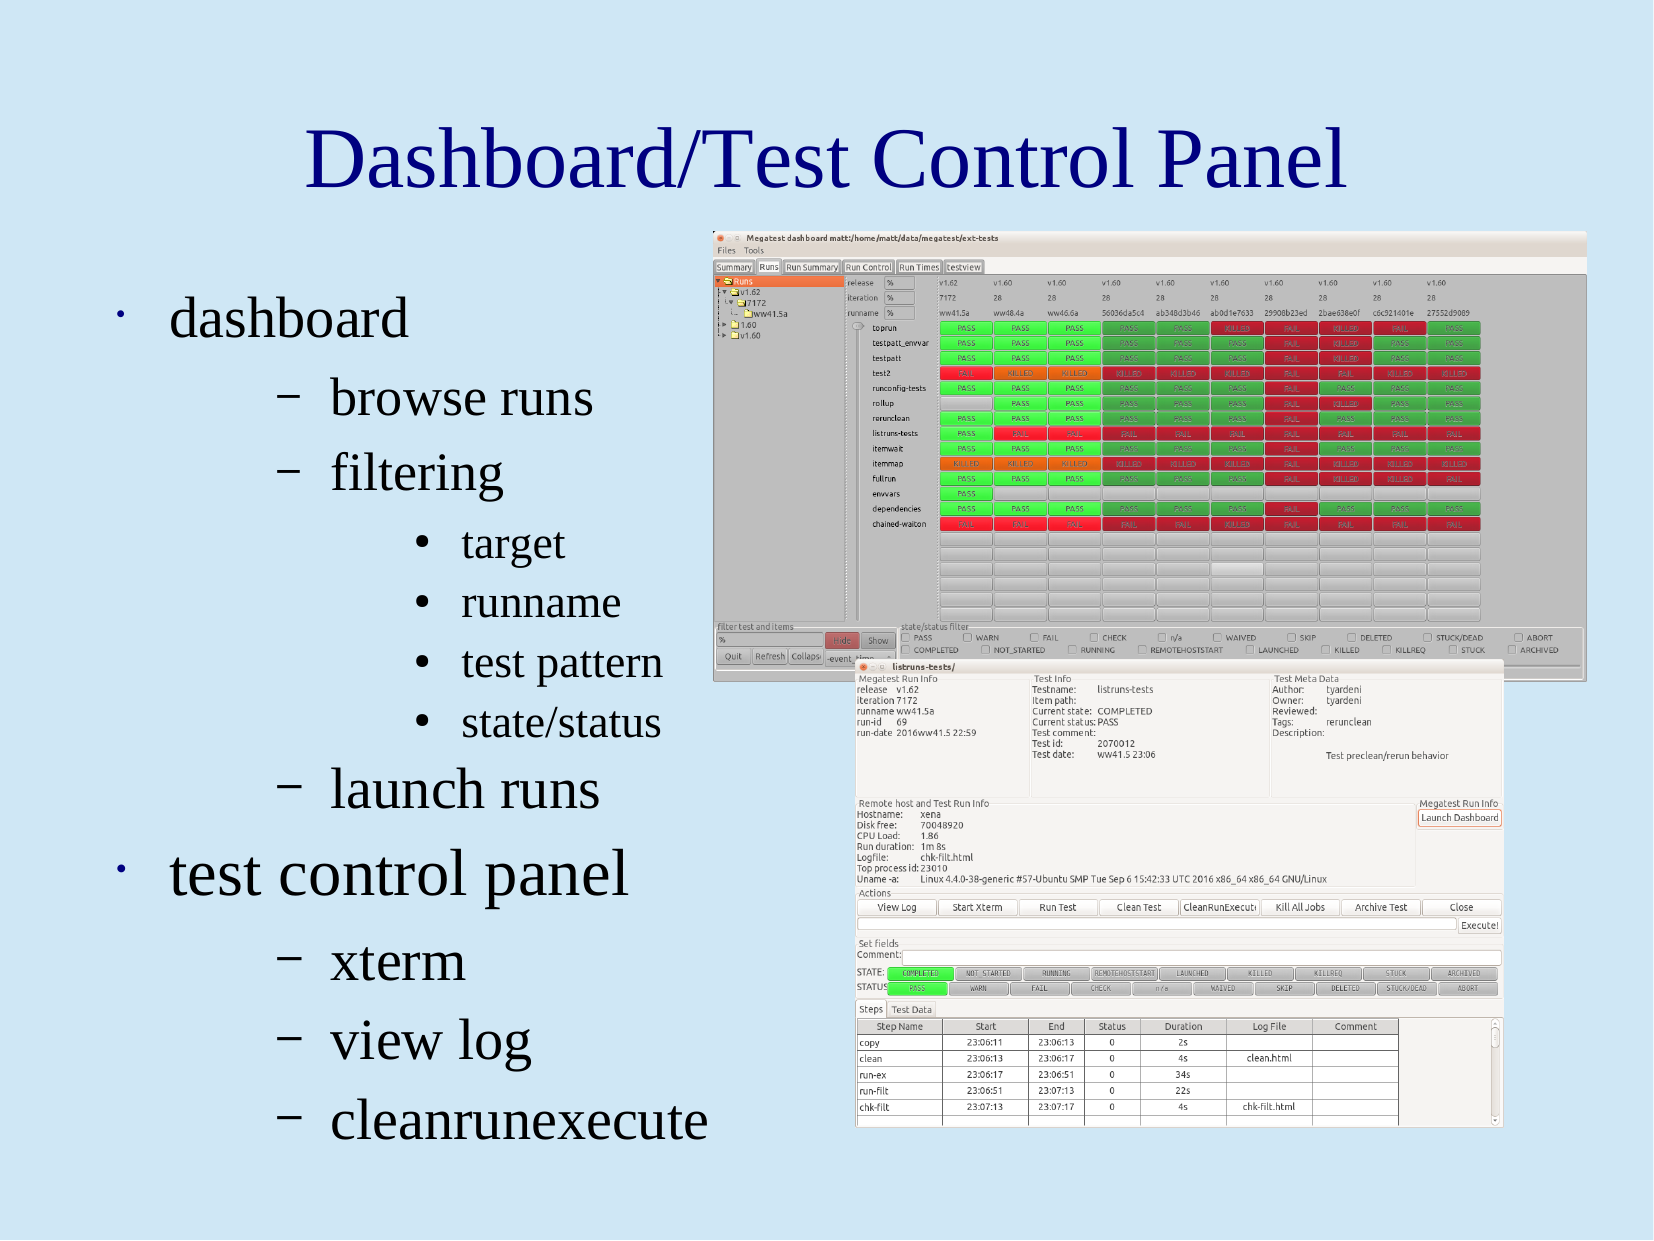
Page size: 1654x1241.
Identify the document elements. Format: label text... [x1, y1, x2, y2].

picture [713, 231, 1587, 1128]
title Dashboard/Test Control Panel [82, 55, 1571, 263]
list dashboard browse runs filtering target runname test pattern state/status launch runs test control panel xterm view log cleanrunexecute [98, 285, 826, 1157]
